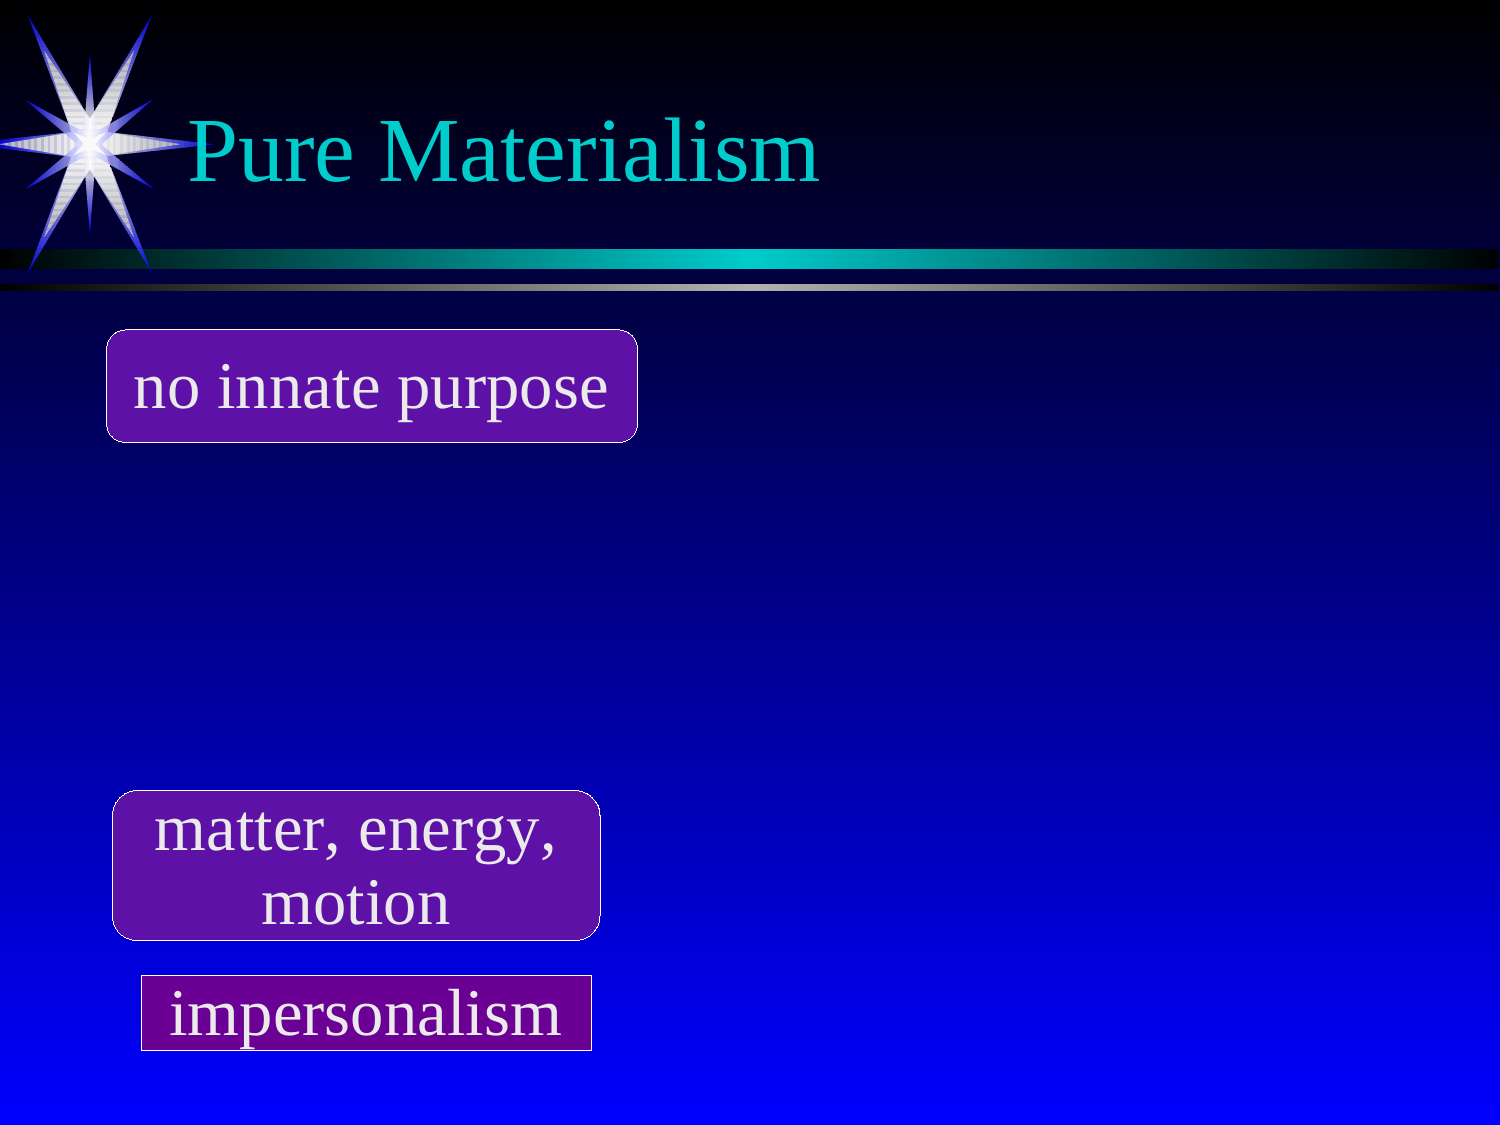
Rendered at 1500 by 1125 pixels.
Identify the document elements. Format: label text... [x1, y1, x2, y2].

text_box no innate purpose [106, 329, 638, 443]
title Pure Materialism [187, 56, 1463, 244]
text_box matter, energy, motion [112, 790, 601, 941]
text_box impersonalism [141, 975, 592, 1051]
